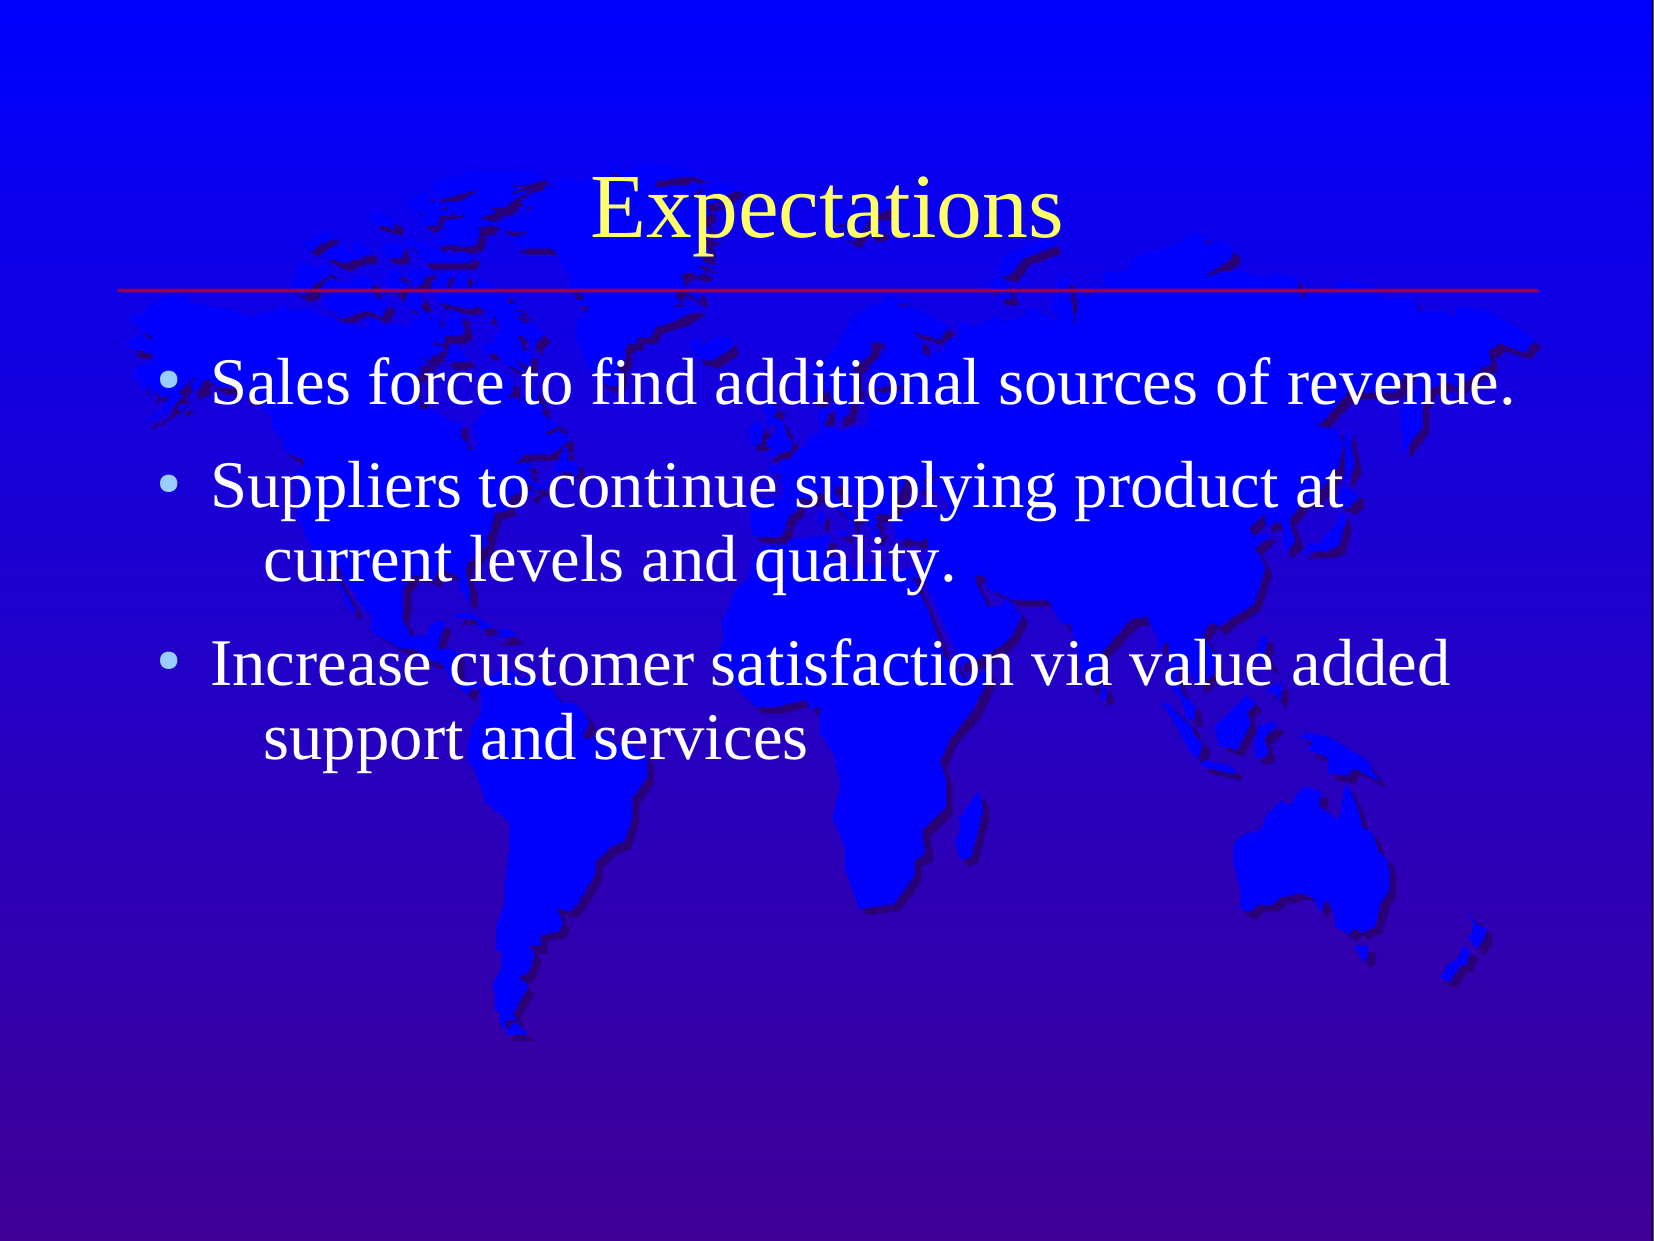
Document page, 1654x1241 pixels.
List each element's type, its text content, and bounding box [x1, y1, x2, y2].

picture [0, 0, 1654, 1241]
list Sales force to find additional sources of revenue. Suppliers to continue supplying product at current levels and quality. Increase customer satisfaction via value added support and services [121, 344, 1534, 1127]
title Expectations [121, 102, 1534, 311]
